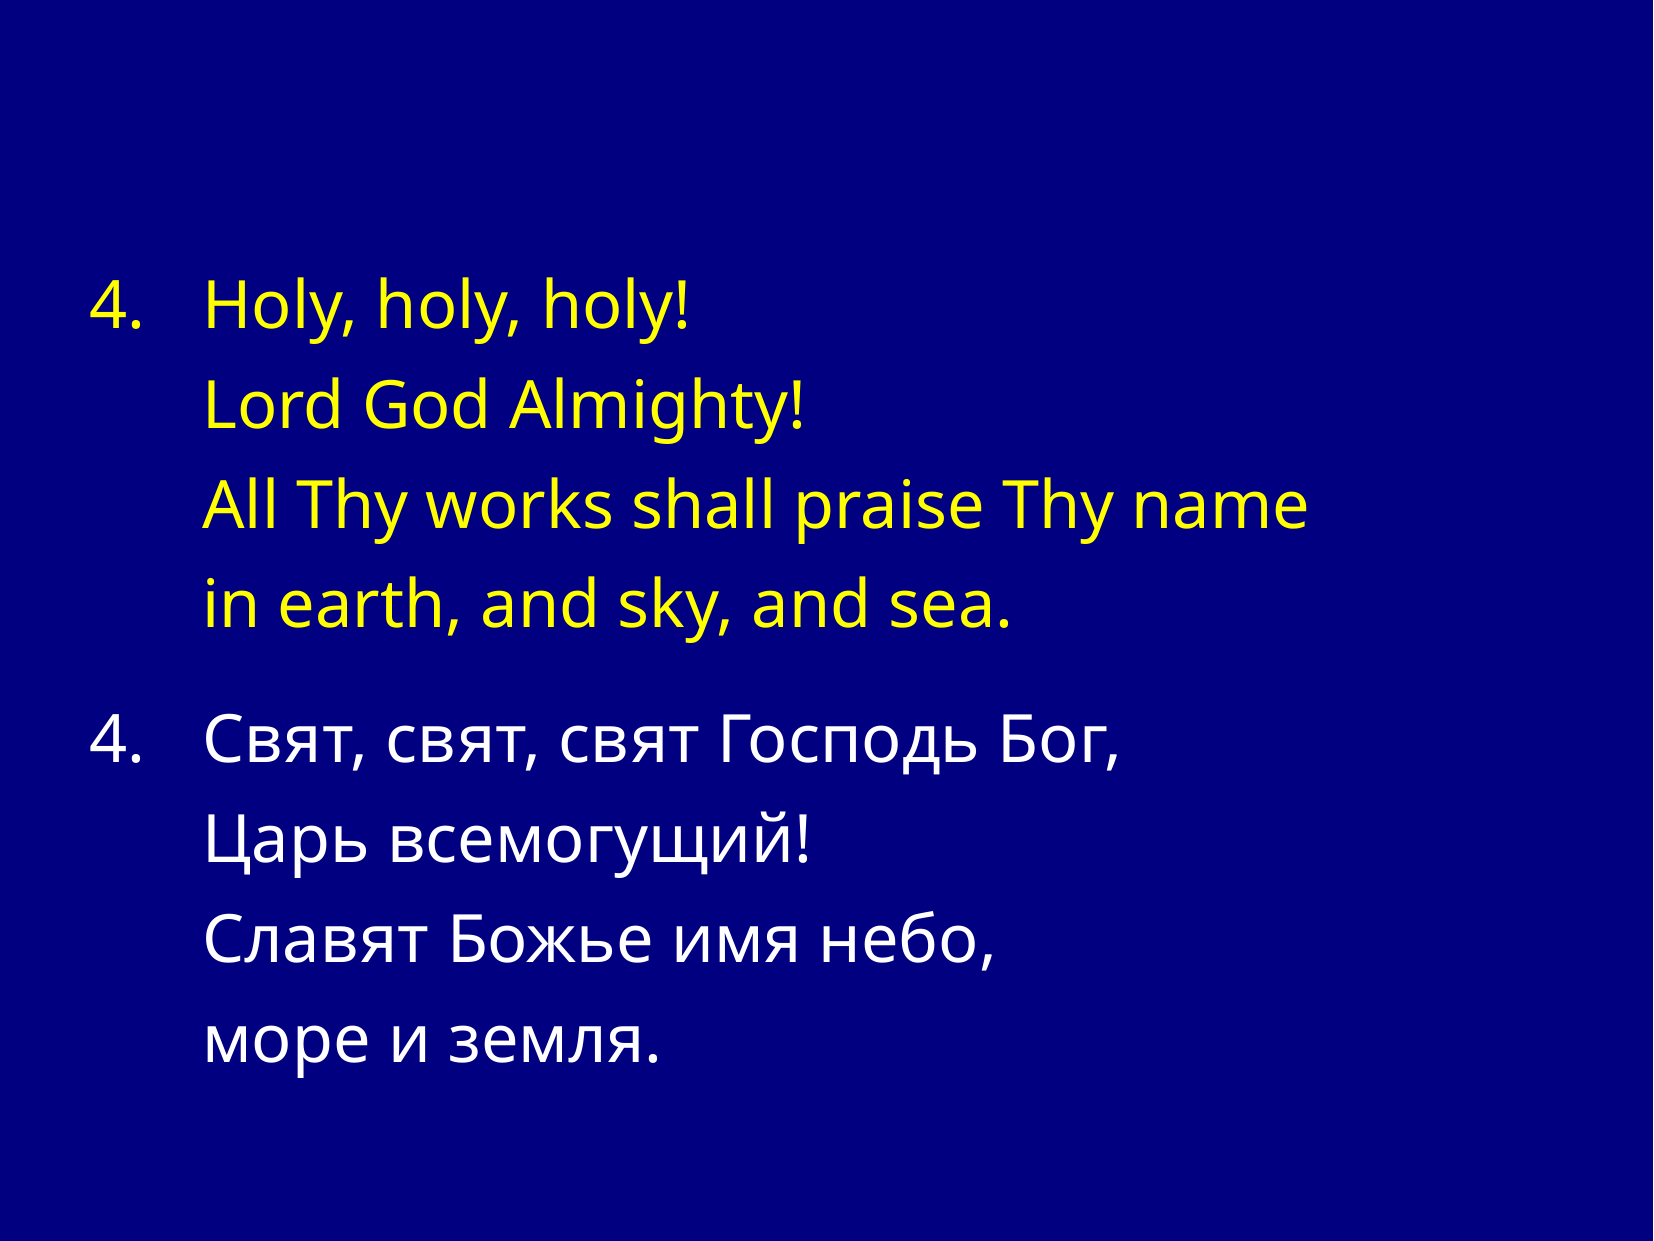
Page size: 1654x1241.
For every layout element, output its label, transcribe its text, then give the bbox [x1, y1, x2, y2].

text_box 4. Свят, свят, свят Господь Бог, Царь всемогущий! Славят Божье имя небо, море и земля. [75, 675, 1576, 1163]
text_box 4. Holy, holy, holy! Lord God Almighty! All Thy works shall praise Thy name in earth, and sky, and sea. [75, 150, 1576, 638]
